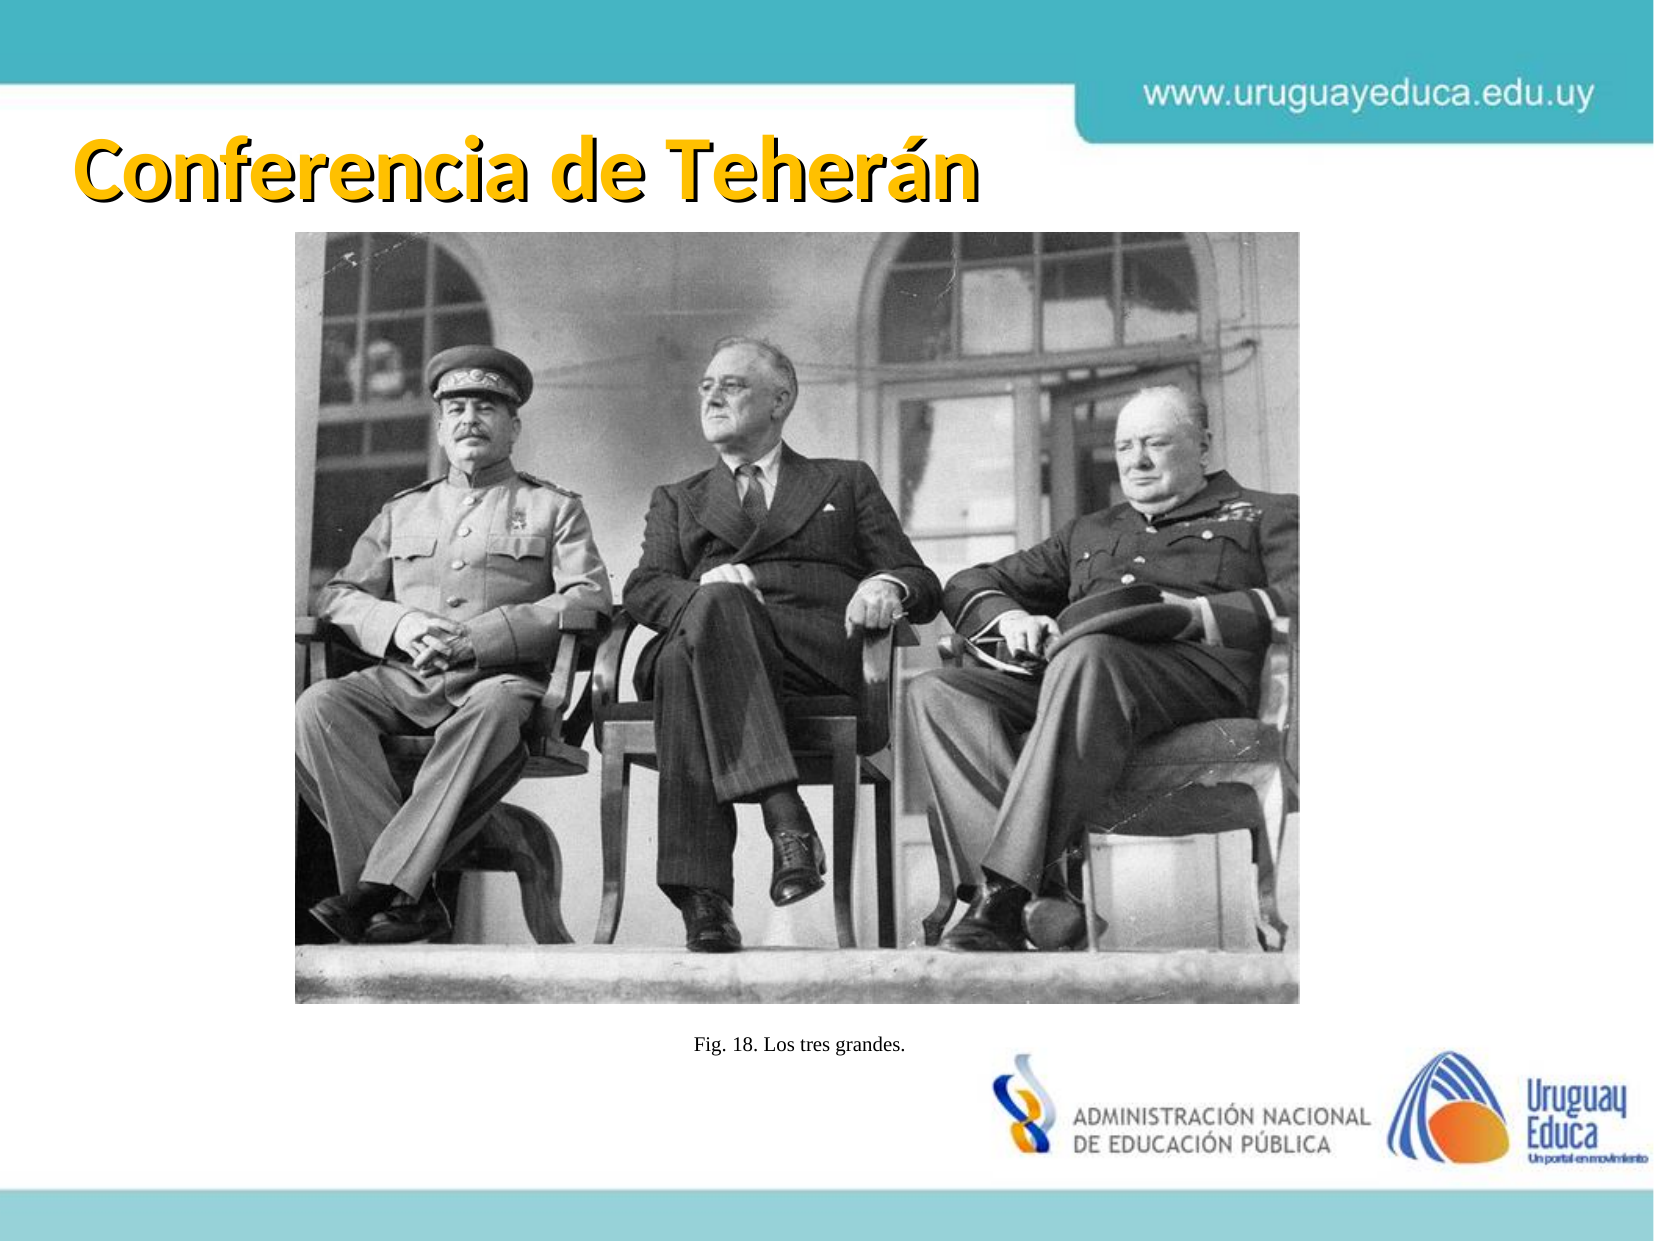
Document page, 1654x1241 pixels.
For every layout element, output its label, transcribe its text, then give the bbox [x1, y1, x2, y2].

text_box Fig. 18. Los tres grandes. [679, 1023, 945, 1063]
picture [0, 0, 1654, 1241]
list [82, 289, 1571, 1108]
title Conferencia de Teherán [0, 88, 1055, 237]
